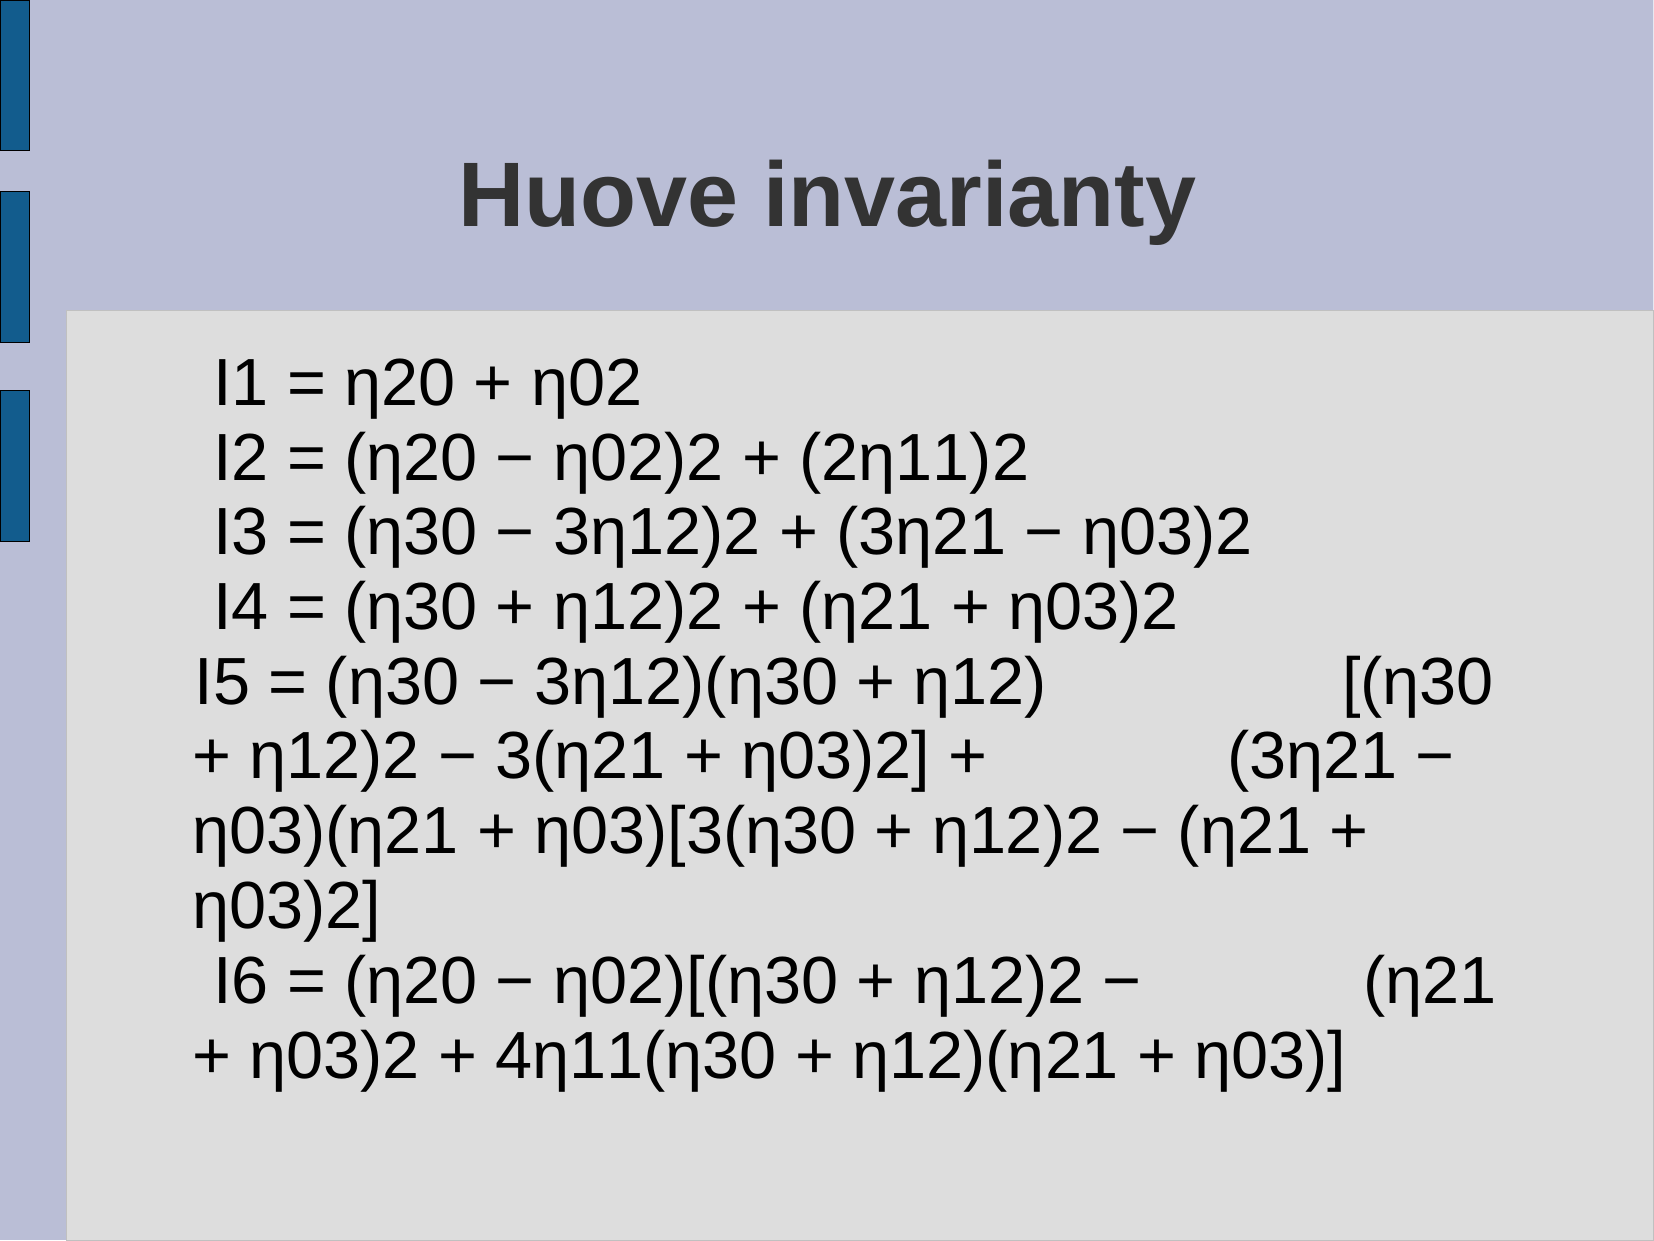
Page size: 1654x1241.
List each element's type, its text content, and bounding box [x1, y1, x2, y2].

list I1 = η20 + η02 I2 = (η20 − η02)2 + (2η11)2 I3 = (η30 − 3η12)2 + (3η21 − η03)2 I4 = (η30 + η12)2 + (η21 + η03)2 I5 = (η30 − 3η12)(η30 + η12) [(η30 + η12)2 − 3(η21 + η03)2] + (3η21 − η03)(η21 + η03)[3(η30 + η12)2 − (η21 + η03)2] I6 = (η20 − η02)[(η30 + η12)2 − (η21 + η03)2 + 4η11(η30 + η12)(η21 + η03)] [121, 344, 1534, 1127]
title Huove invarianty [121, 91, 1534, 299]
